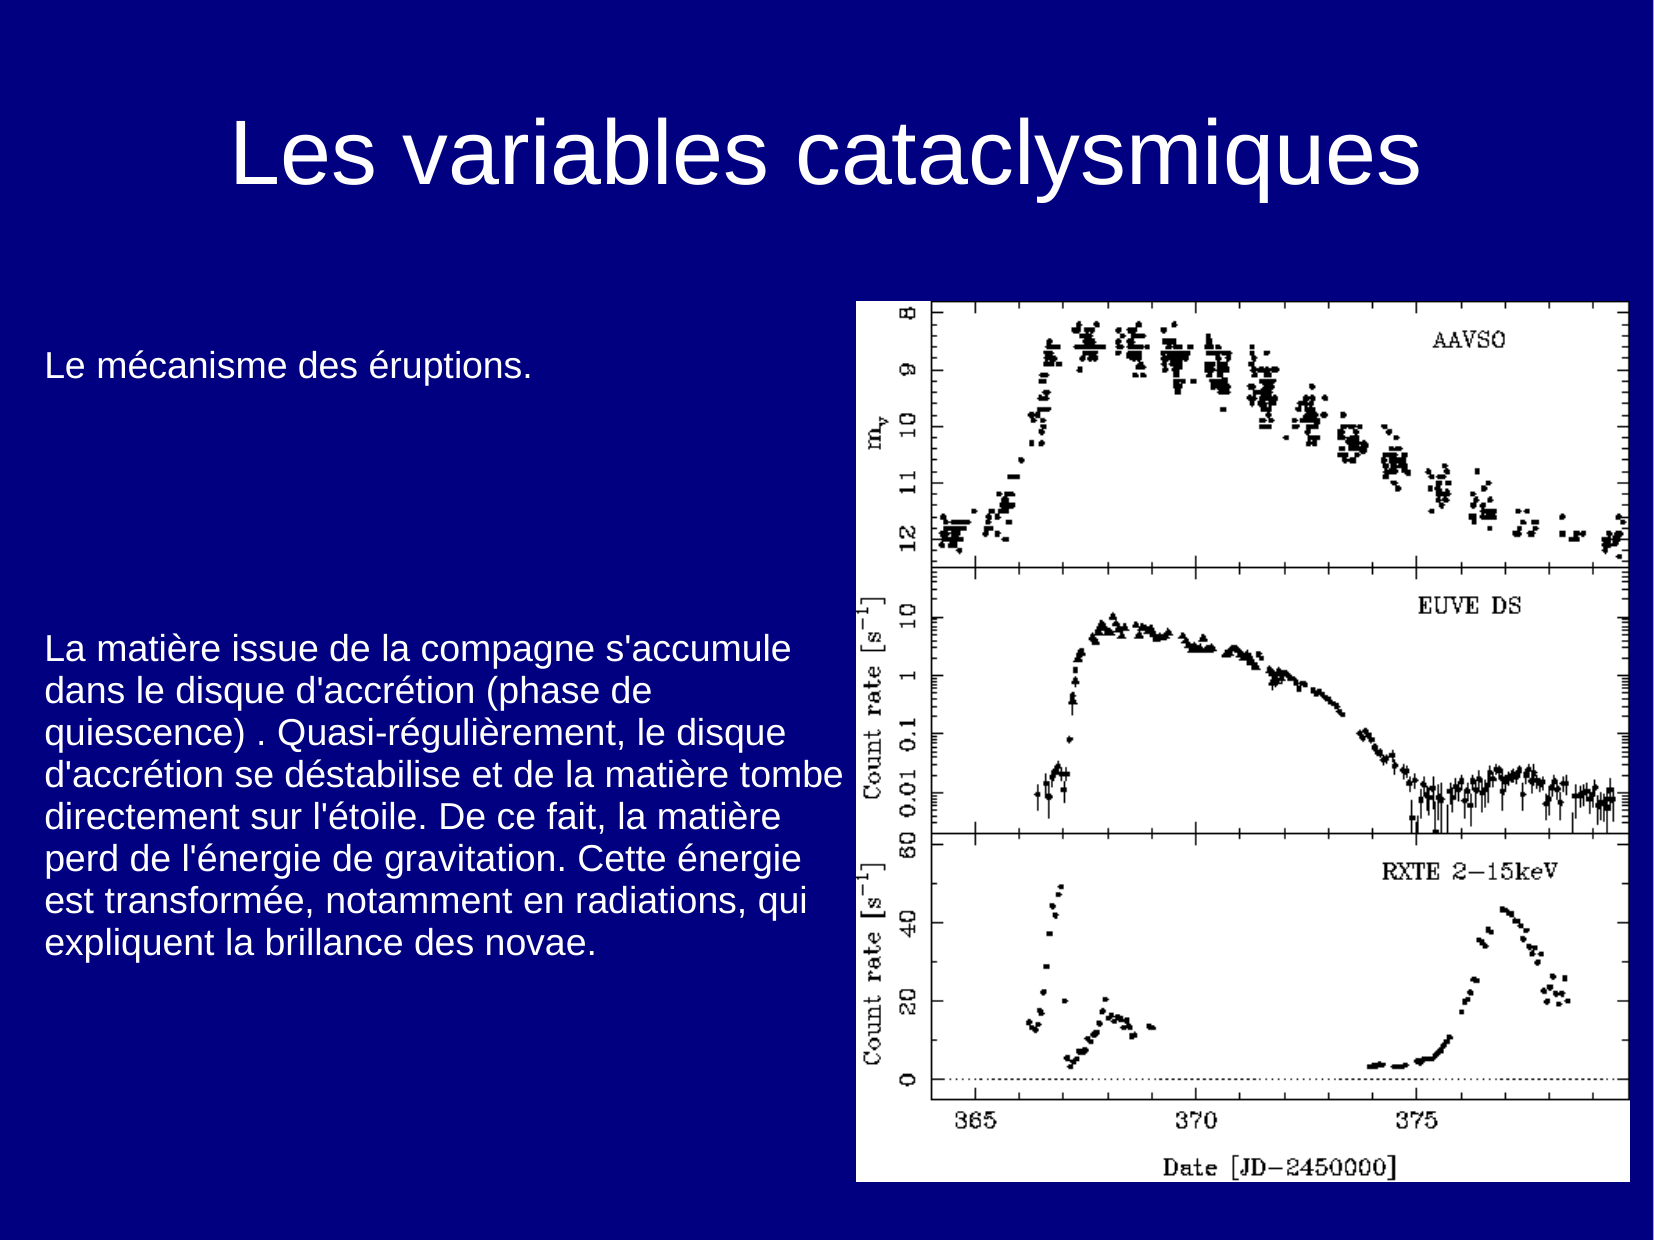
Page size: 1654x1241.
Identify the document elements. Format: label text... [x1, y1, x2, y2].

text_box La matière issue de la compagne s'accumule dans le disque d'accrétion (phase de quiescence) . Quasi-régulièrement, le disque d'accrétion se déstabilise et de la matière tombe directement sur l'étoile. De ce fait, la matière perd de l'énergie de gravitation. Cette énergie est transformée, notamment en radiations, qui expliquent la brillance des novae. [29, 620, 856, 1140]
text_box Le mécanisme des éruptions. [29, 295, 1506, 620]
picture [856, 301, 1630, 1182]
title Les variables cataclysmiques [82, 49, 1571, 257]
